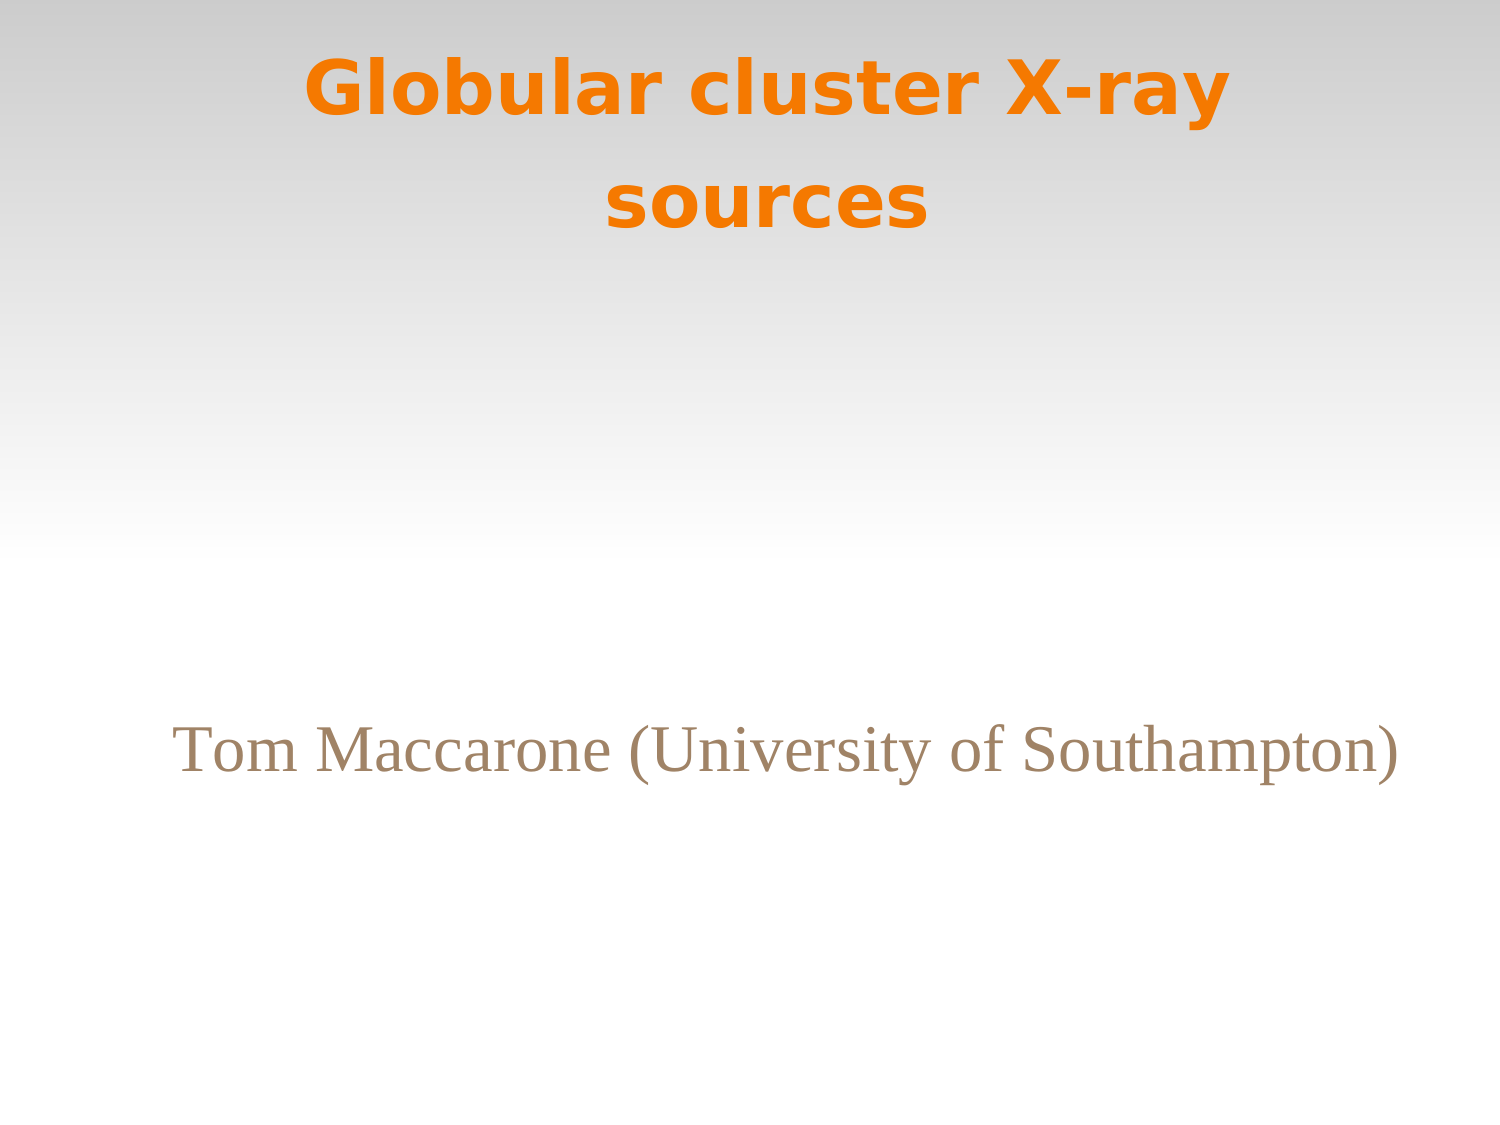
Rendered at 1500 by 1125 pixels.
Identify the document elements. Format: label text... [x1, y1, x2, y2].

title Globular cluster X-ray sources [118, 9, 1418, 250]
text_box Tom Maccarone (University of Southampton)‏ [0, 708, 1418, 995]
